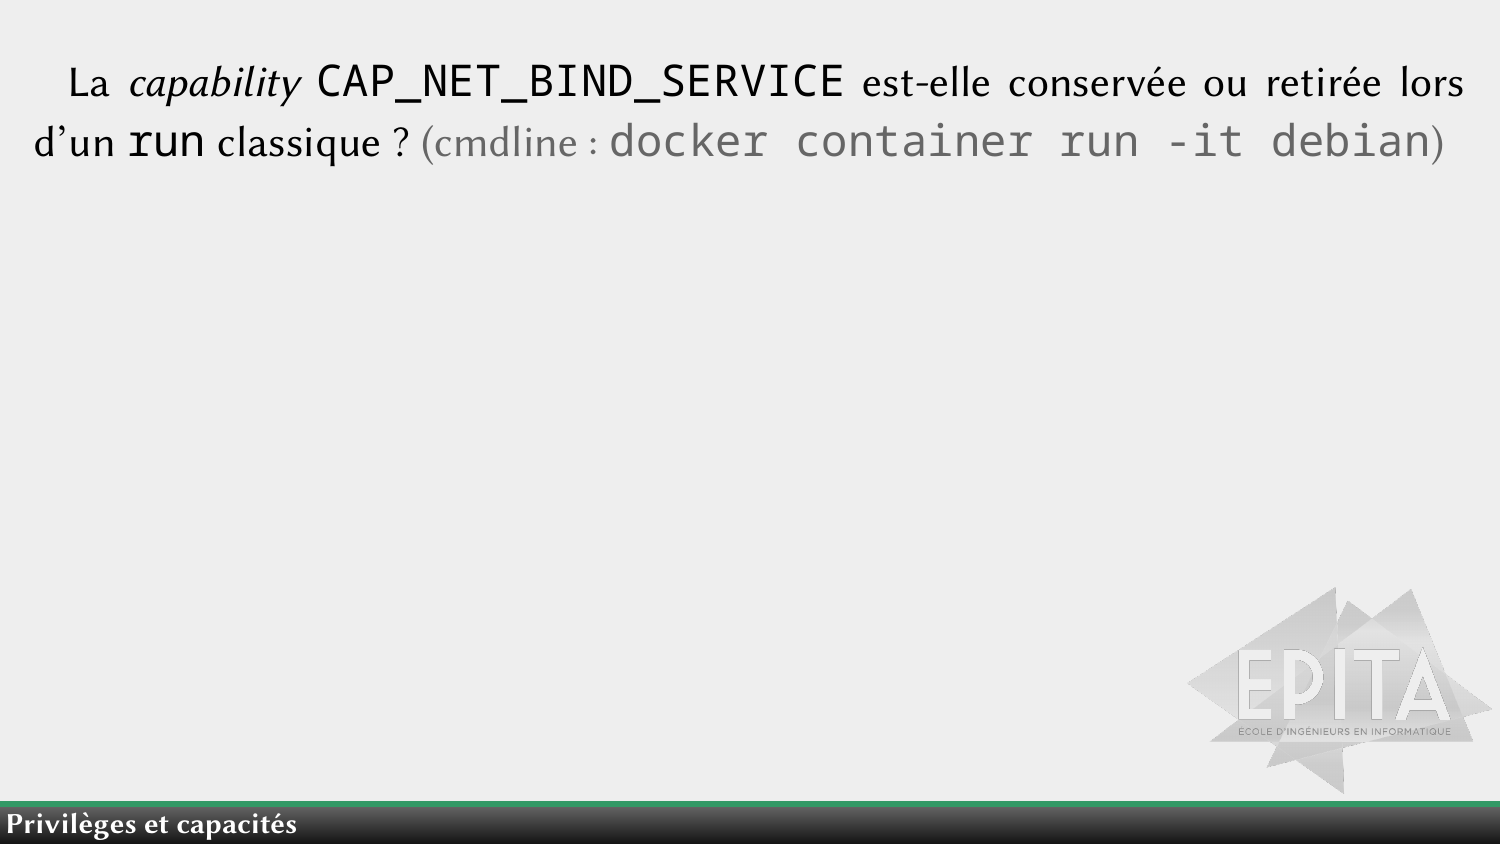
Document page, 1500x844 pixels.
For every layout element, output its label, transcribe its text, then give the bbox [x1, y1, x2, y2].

title Privilèges et capacités [5, 801, 1075, 844]
picture [1187, 587, 1492, 794]
list La capability CAP_NET_BIND_SERVICE est-elle conservée ou retirée lors d’un run classique ? (cmdline : docker container run -it debian) [33, 29, 1467, 189]
